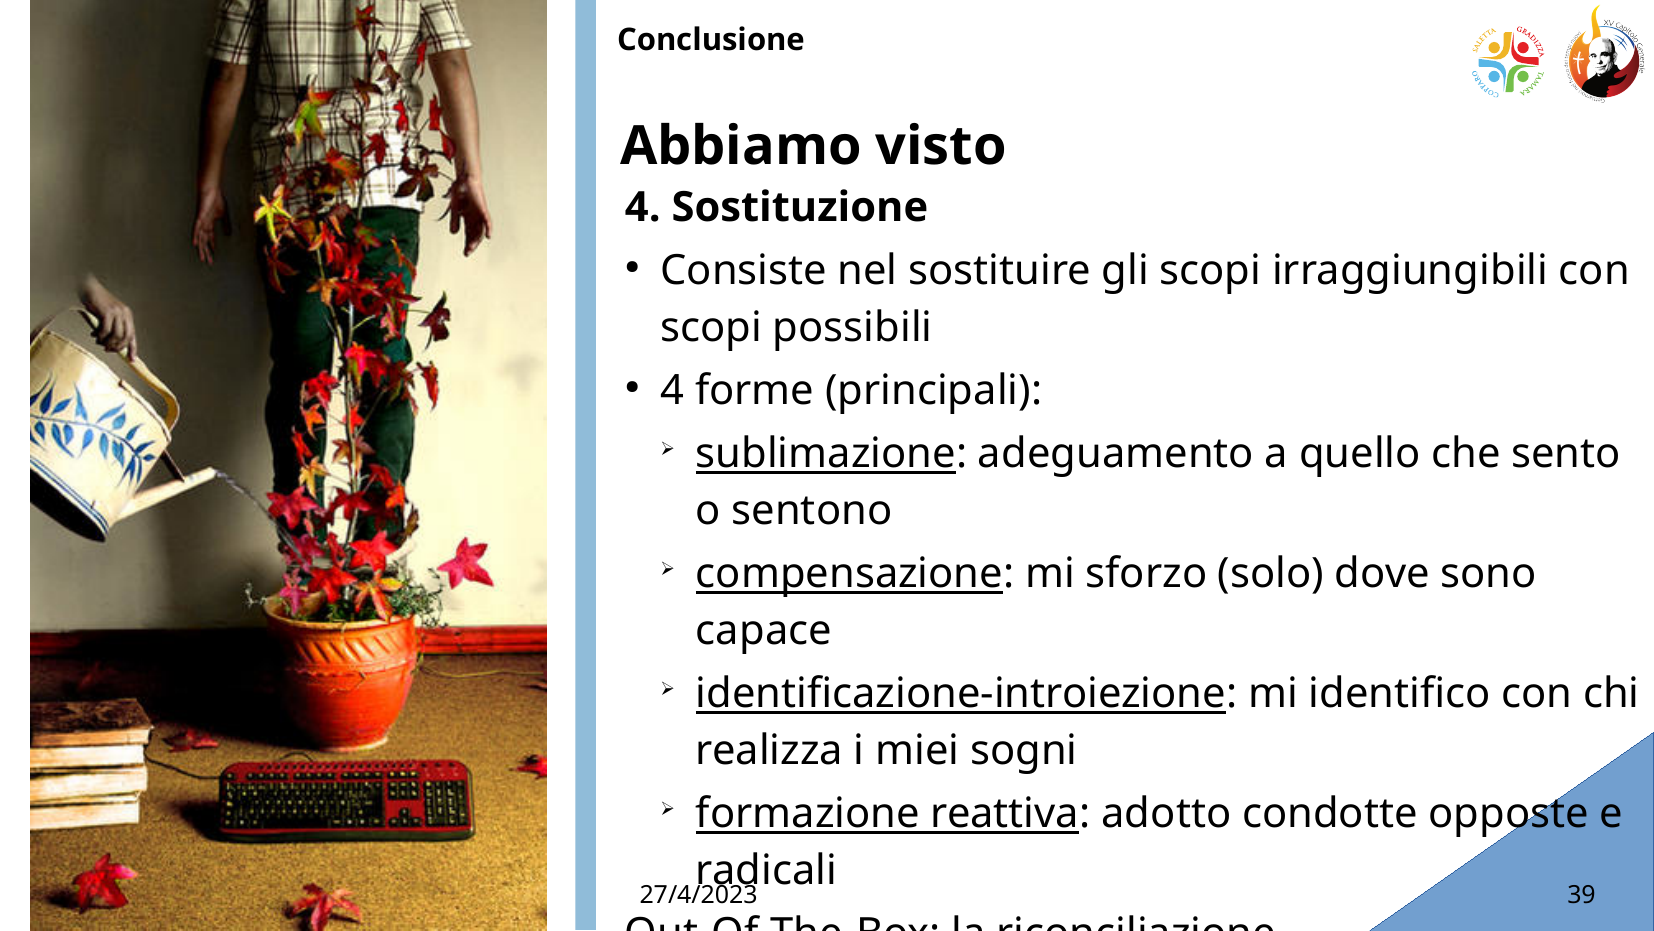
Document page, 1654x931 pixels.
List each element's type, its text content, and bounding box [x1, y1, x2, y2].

subtitle 4. Sostituzione Consiste nel sostituire gli scopi irraggiungibili con scopi possibili 4 forme (principali): sublimazione: adeguamento a quello che sento o sentono compensazione: mi sforzo (solo) dove sono capace identificazione-introiezione: mi identifico con chi realizza i miei sogni formazione reattiva: adotto condotte opposte e radicali Out-Of-The-Box: la riconciliazione [624, 177, 1654, 912]
picture [30, 0, 547, 931]
picture [1563, 4, 1646, 103]
title Abbiamo visto [620, 106, 1617, 178]
text_box Conclusione [602, 9, 1335, 63]
